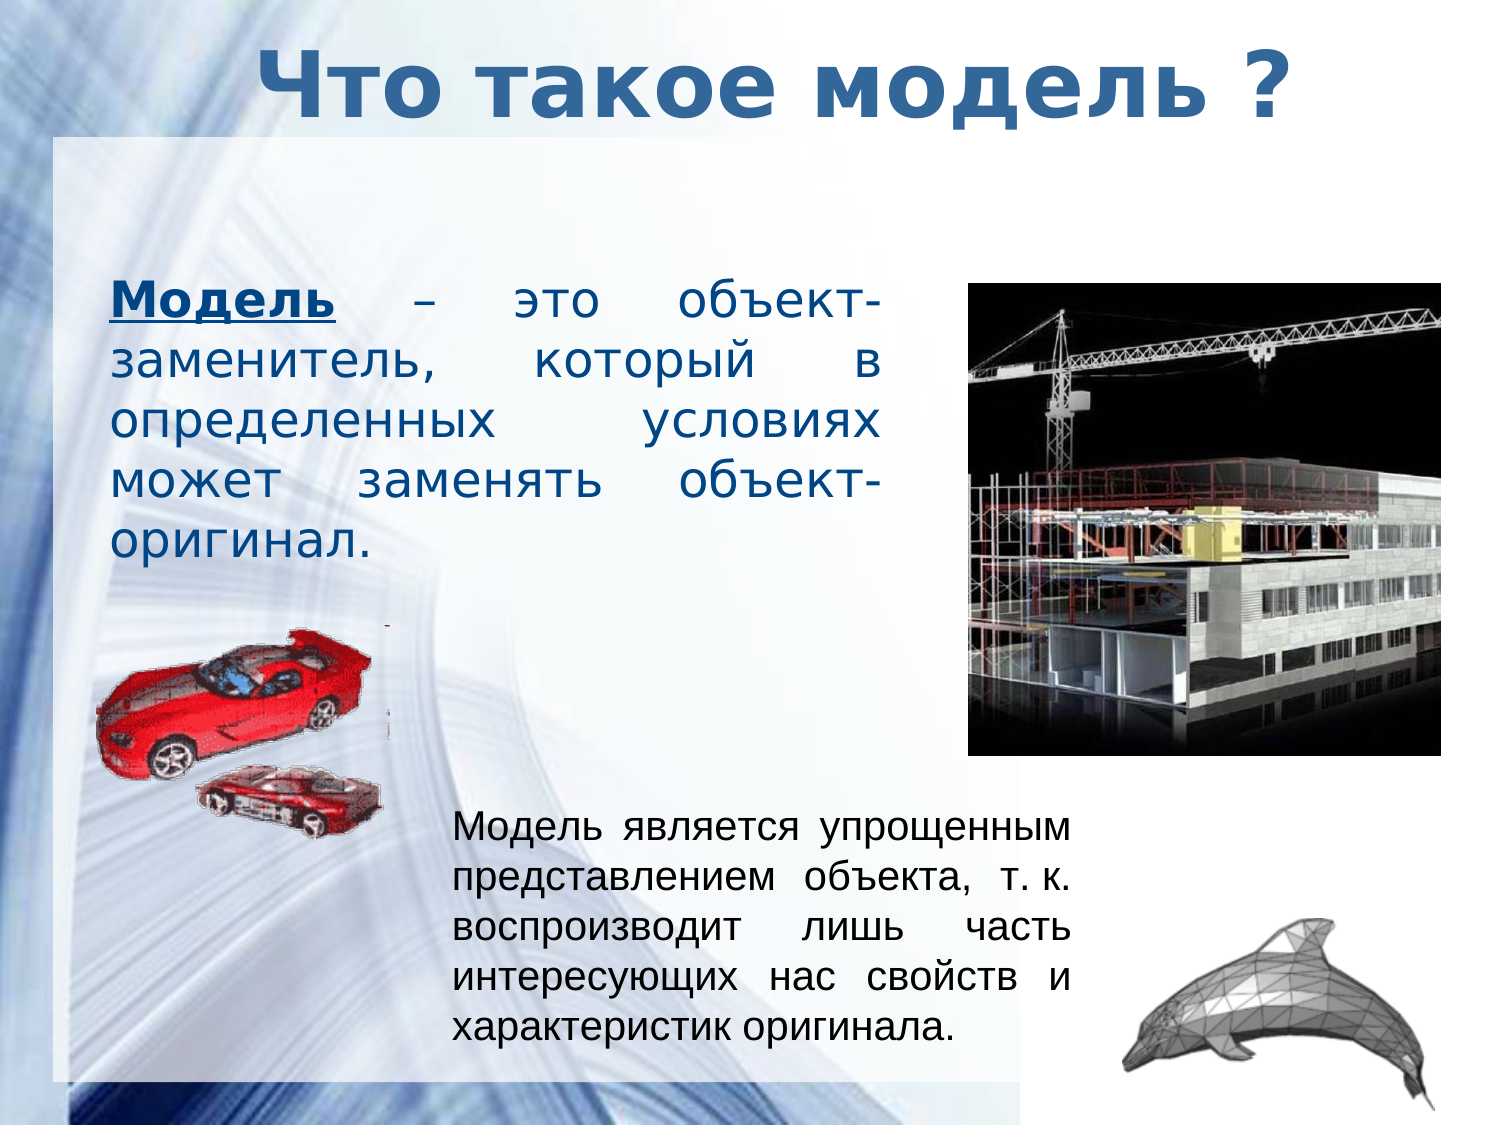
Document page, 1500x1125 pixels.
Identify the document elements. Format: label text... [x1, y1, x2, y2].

picture [96, 625, 390, 841]
picture [968, 283, 1441, 756]
text_box Что такое модель ? [239, 18, 1311, 144]
text_box Модель является упрощенным представлением объекта, т. к. воспроизводит лишь часть интересующих нас свойств и характеристик оригинала. [437, 791, 1087, 1125]
picture [0, 0, 1500, 1125]
text_box Модель – это объект-заменитель, который в определенных условиях может заменять объект-оригинал. [94, 259, 898, 875]
